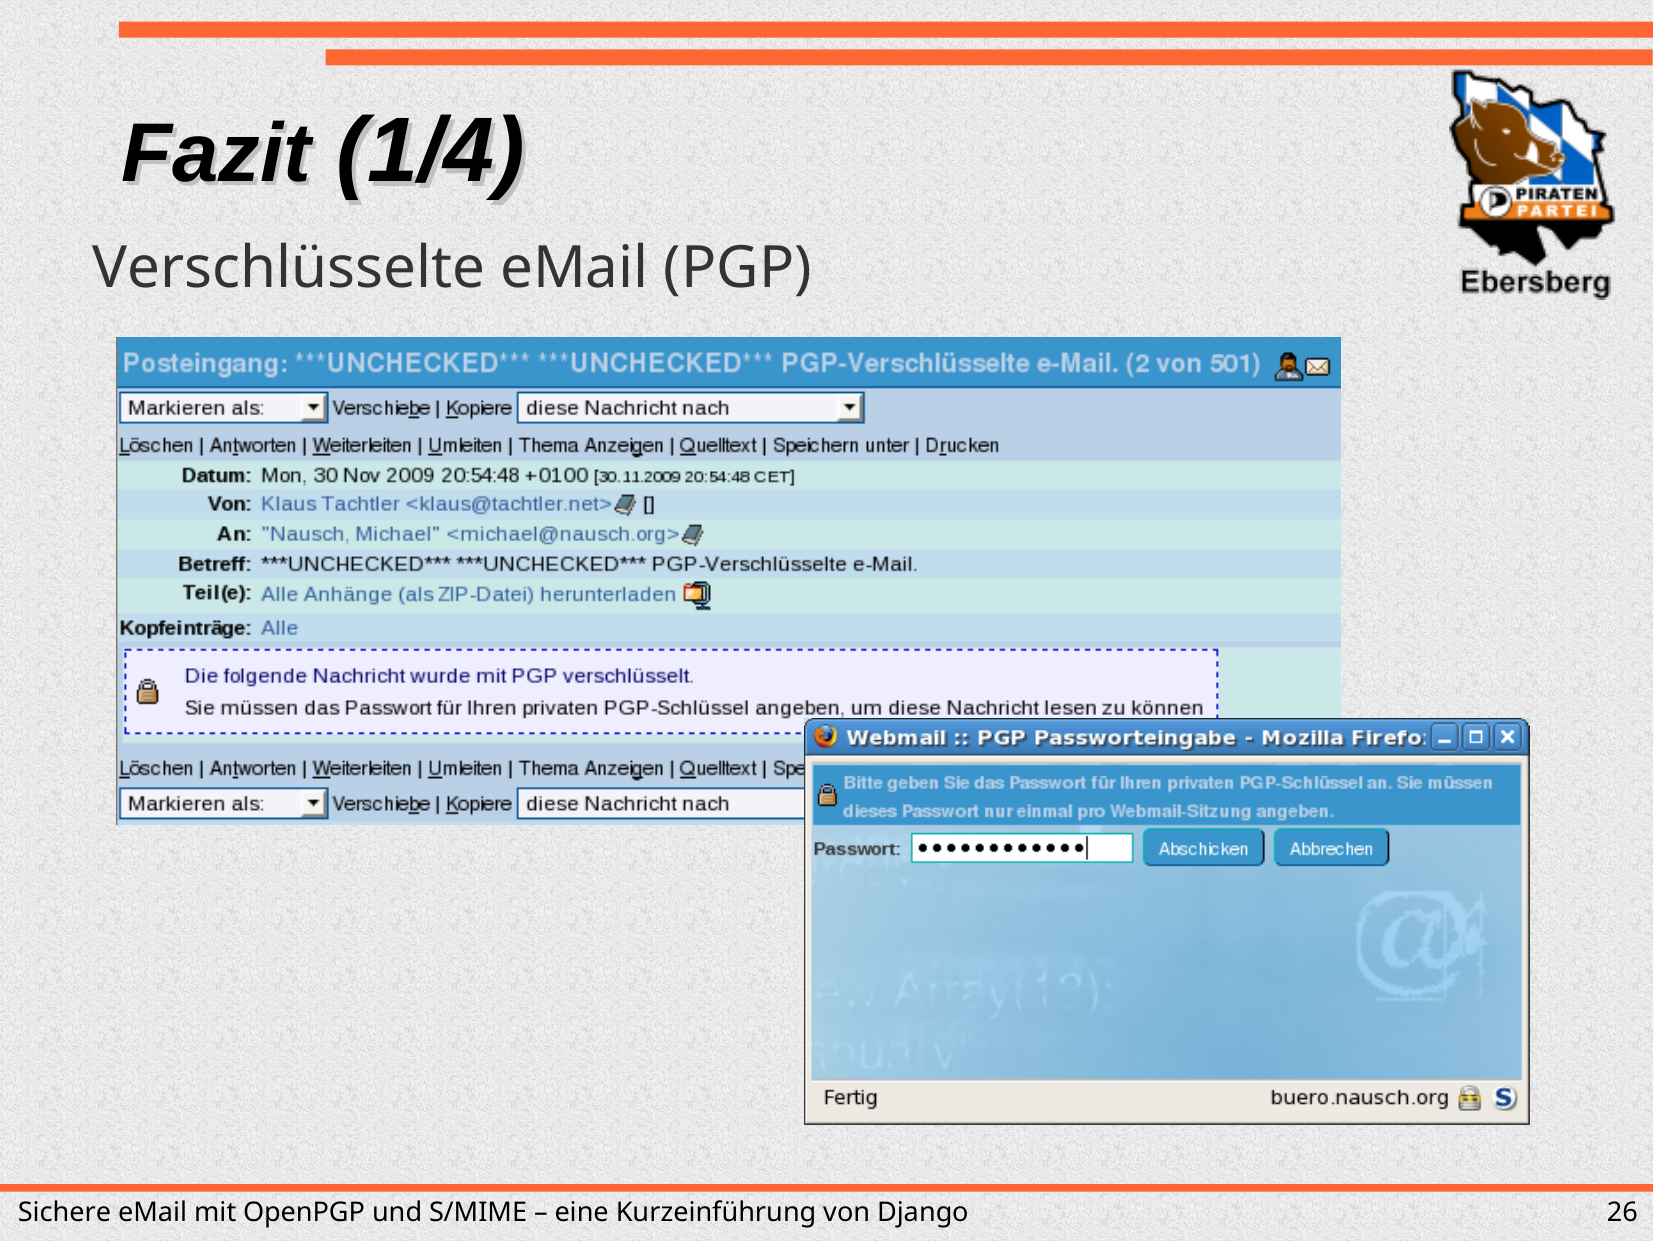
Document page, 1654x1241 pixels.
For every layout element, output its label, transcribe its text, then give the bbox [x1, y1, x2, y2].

picture [0, 0, 1654, 1241]
list Verschlüsselte eMail (PGP) [75, 225, 1201, 314]
title Fazit (1/4) [121, 46, 1534, 254]
